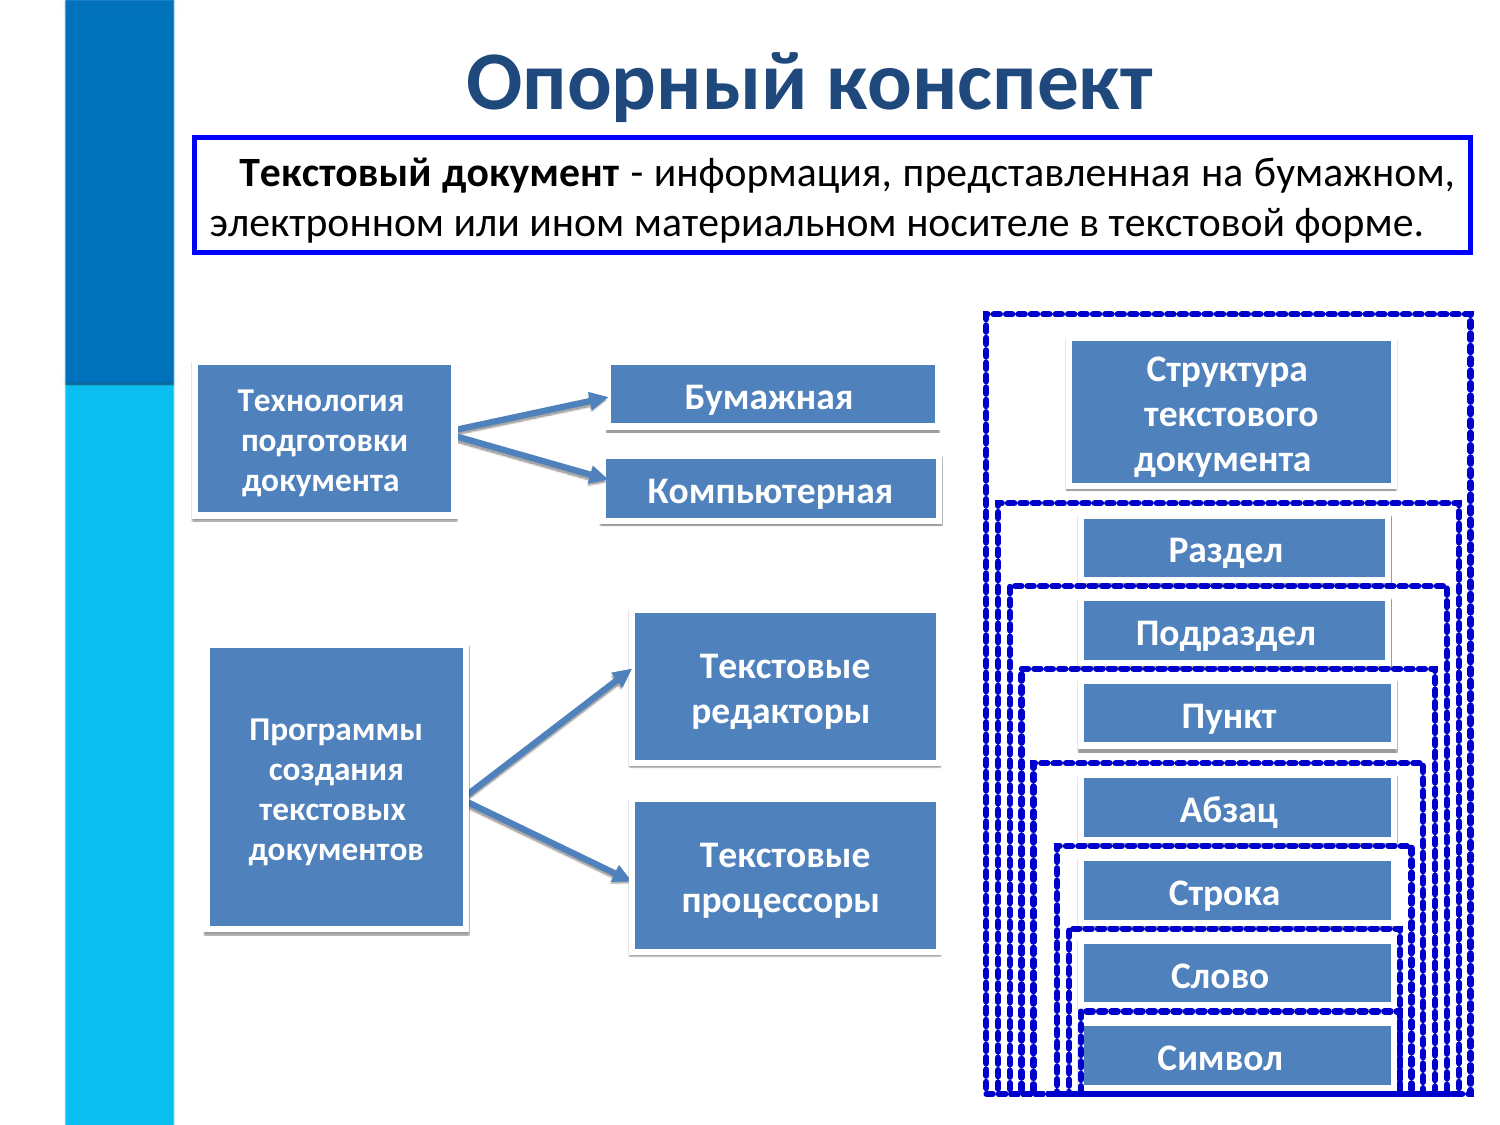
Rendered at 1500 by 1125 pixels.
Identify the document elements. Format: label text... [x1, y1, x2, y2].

text_box Подраздел [1080, 597, 1389, 663]
picture [0, 0, 1500, 1125]
text_box Пункт [1081, 680, 1394, 746]
text_box Программы создания текстовых документов [206, 645, 467, 929]
text_box Слово [1081, 940, 1394, 1006]
text_box Текстовые процессоры [631, 798, 939, 953]
text_box Символ [1083, 1023, 1394, 1089]
text_box Раздел [1080, 515, 1389, 581]
text_box Технология подготовки документа [194, 361, 455, 516]
text_box Структура текстового документа [1068, 338, 1394, 486]
text_box Строка [1081, 857, 1394, 923]
text_box Опорный конспект [183, 30, 1437, 135]
text_box Компьютерная [602, 456, 939, 522]
text_box Текстовые редакторы [631, 609, 939, 764]
text_box Текстовый документ - информация, представленная на бумажном, электронном или ином материальном носителе в текстовой форме. [194, 137, 1471, 253]
text_box Бумажная [608, 361, 939, 427]
text_box Абзац [1081, 774, 1394, 840]
